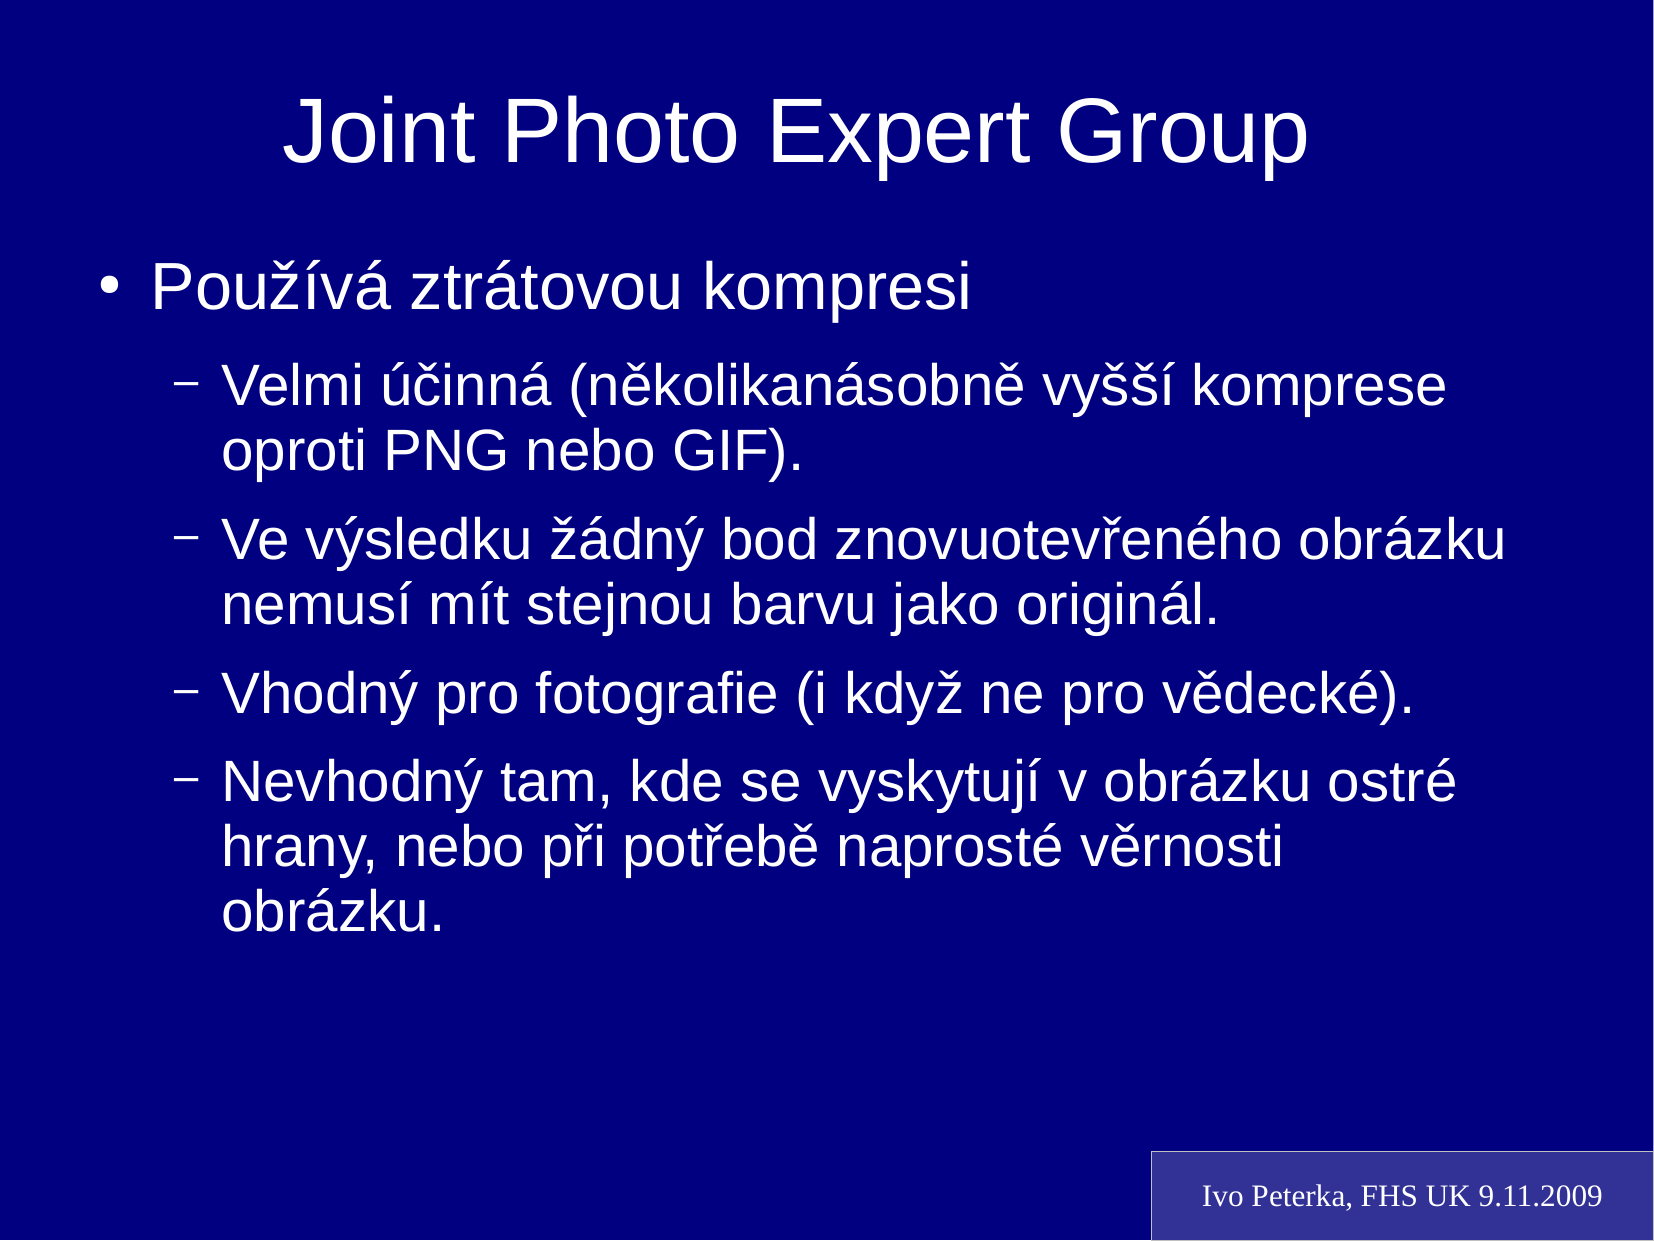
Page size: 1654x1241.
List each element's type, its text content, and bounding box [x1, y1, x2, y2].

title Joint Photo Expert Group [79, 42, 1515, 220]
list Používá ztrátovou kompresi Velmi účinná (několikanásobně vyšší komprese oproti PNG nebo GIF). Ve výsledku žádný bod znovuotevřeného obrázku nemusí mít stejnou barvu jako originál. Vhodný pro fotografie (i když ne pro vědecké). Nevhodný tam, kde se vyskytují v obrázku ostré hrany, nebo při potřebě naprosté věrnosti obrázku. [79, 248, 1515, 945]
